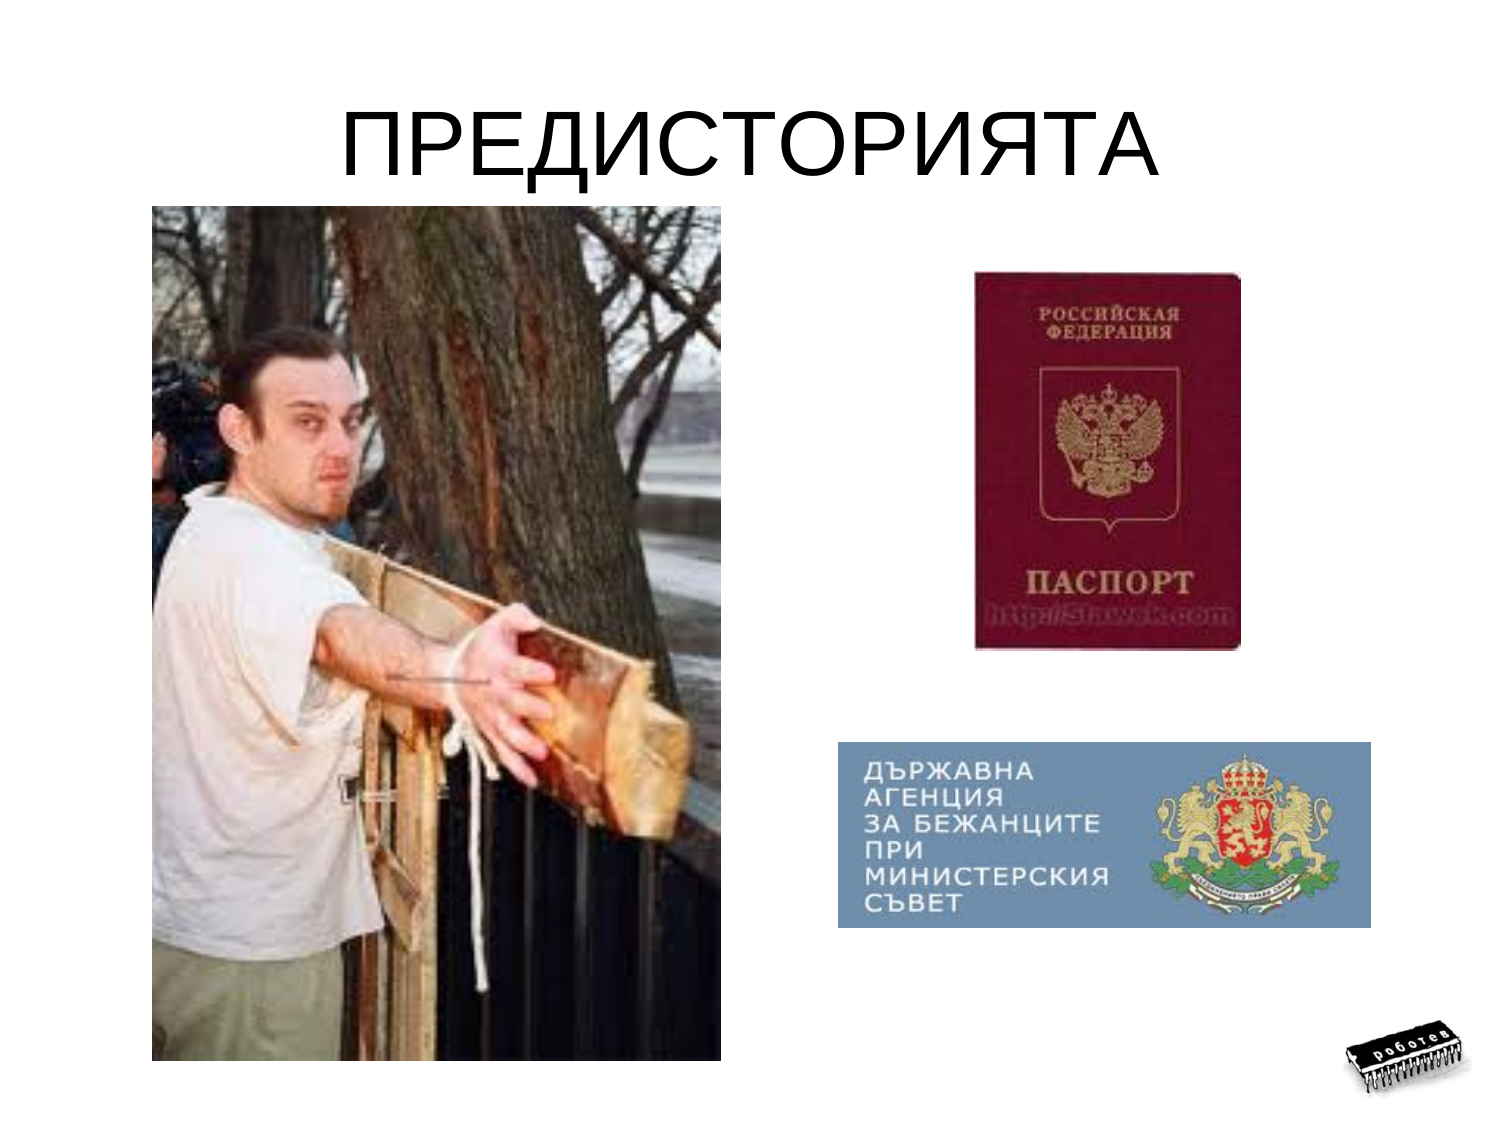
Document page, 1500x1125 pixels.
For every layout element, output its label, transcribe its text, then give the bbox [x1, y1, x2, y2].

text_box ПРЕДИСТОРИЯТА [75, 45, 1426, 233]
picture [152, 206, 721, 1061]
picture [838, 742, 1371, 928]
picture [1328, 1003, 1477, 1113]
picture [974, 271, 1241, 652]
